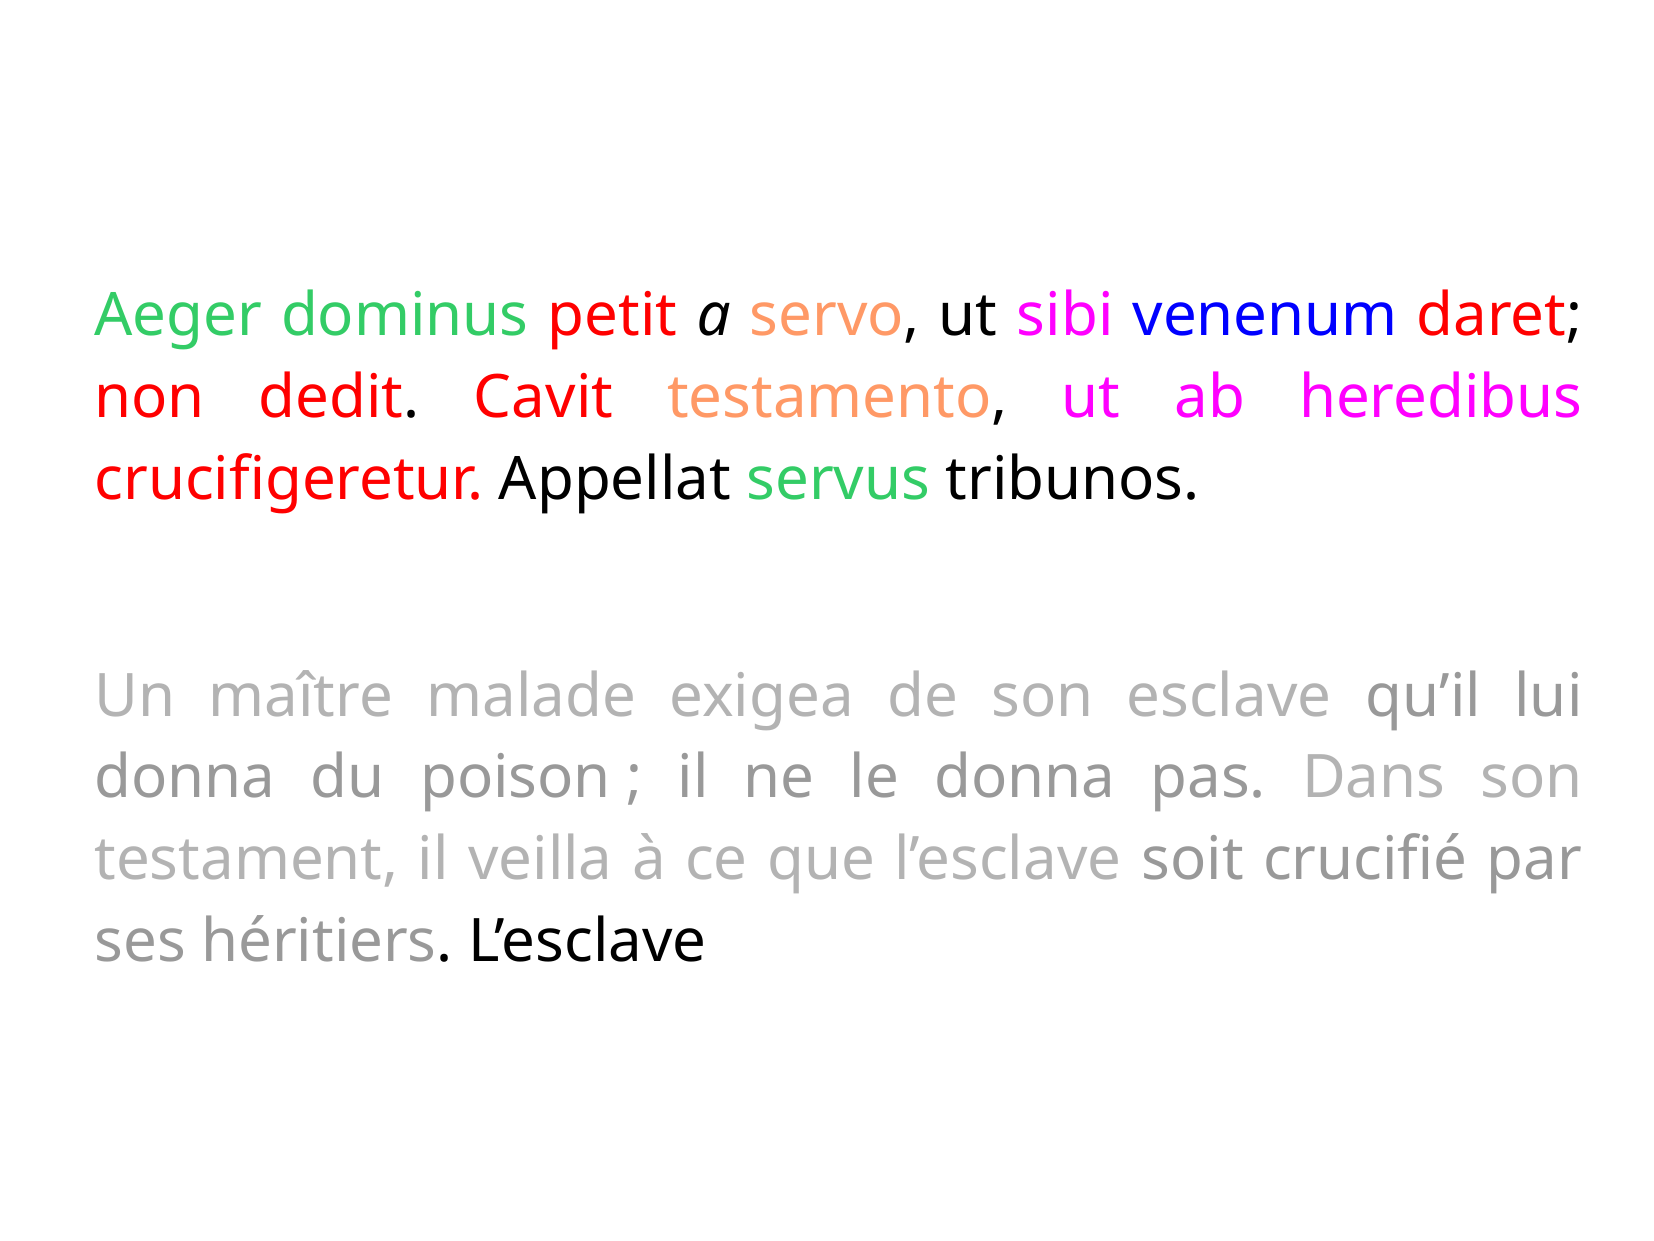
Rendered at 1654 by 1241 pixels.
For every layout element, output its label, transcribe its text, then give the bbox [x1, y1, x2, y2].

list Aeger dominus petit a servo, ut sibi venenum daret; non dedit. Cavit testamento, ut ab heredibus crucifigeretur. Appellat servus tribunos. Un maître malade exigea de son esclave qu’il lui donna du poison ; il ne le donna pas. Dans son testament, il veilla à ce que l’esclave soit crucifié par ses héritiers. L’esclave [94, 271, 1583, 991]
